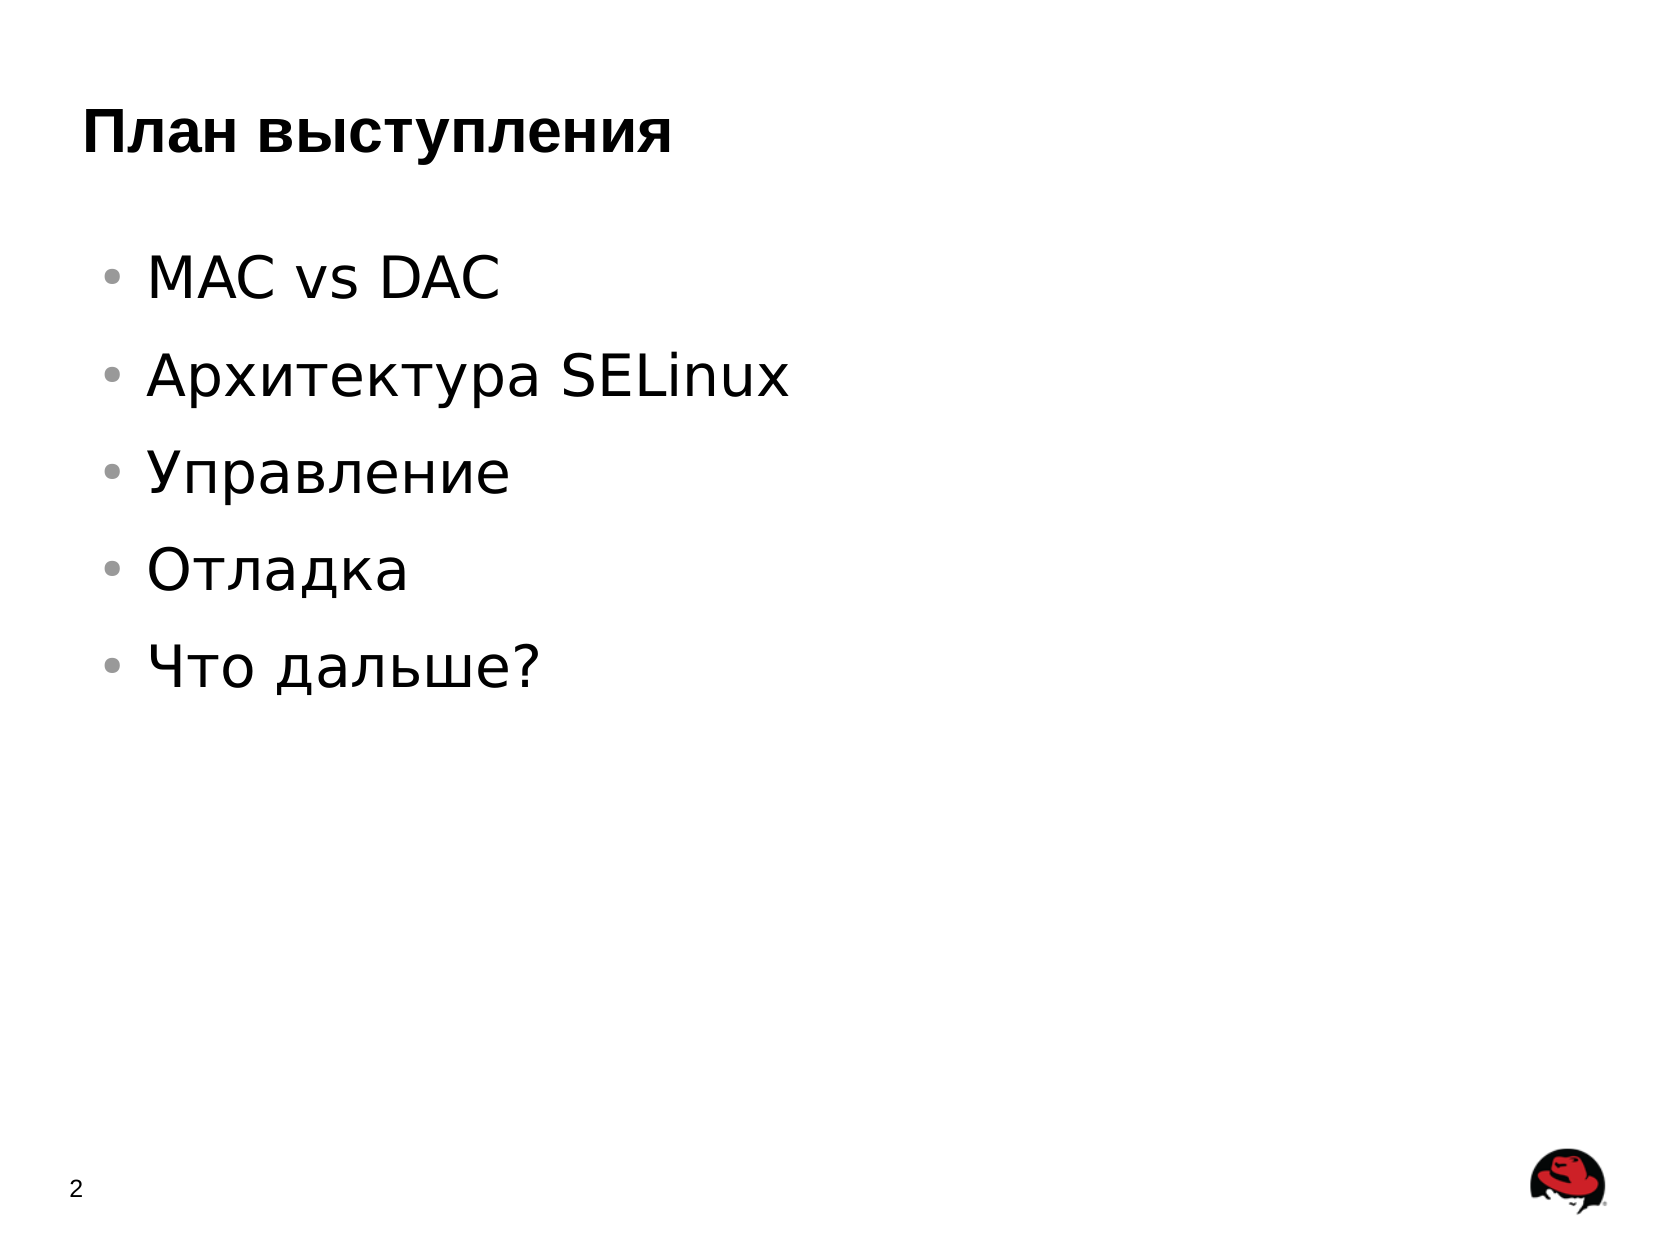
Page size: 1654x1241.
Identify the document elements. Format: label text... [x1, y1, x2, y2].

title План выступления [82, 37, 1571, 226]
picture [1529, 1146, 1613, 1224]
list MAC vs DAC Архитектура SELinux Управление Отладка Что дальше? [86, 244, 1576, 1039]
